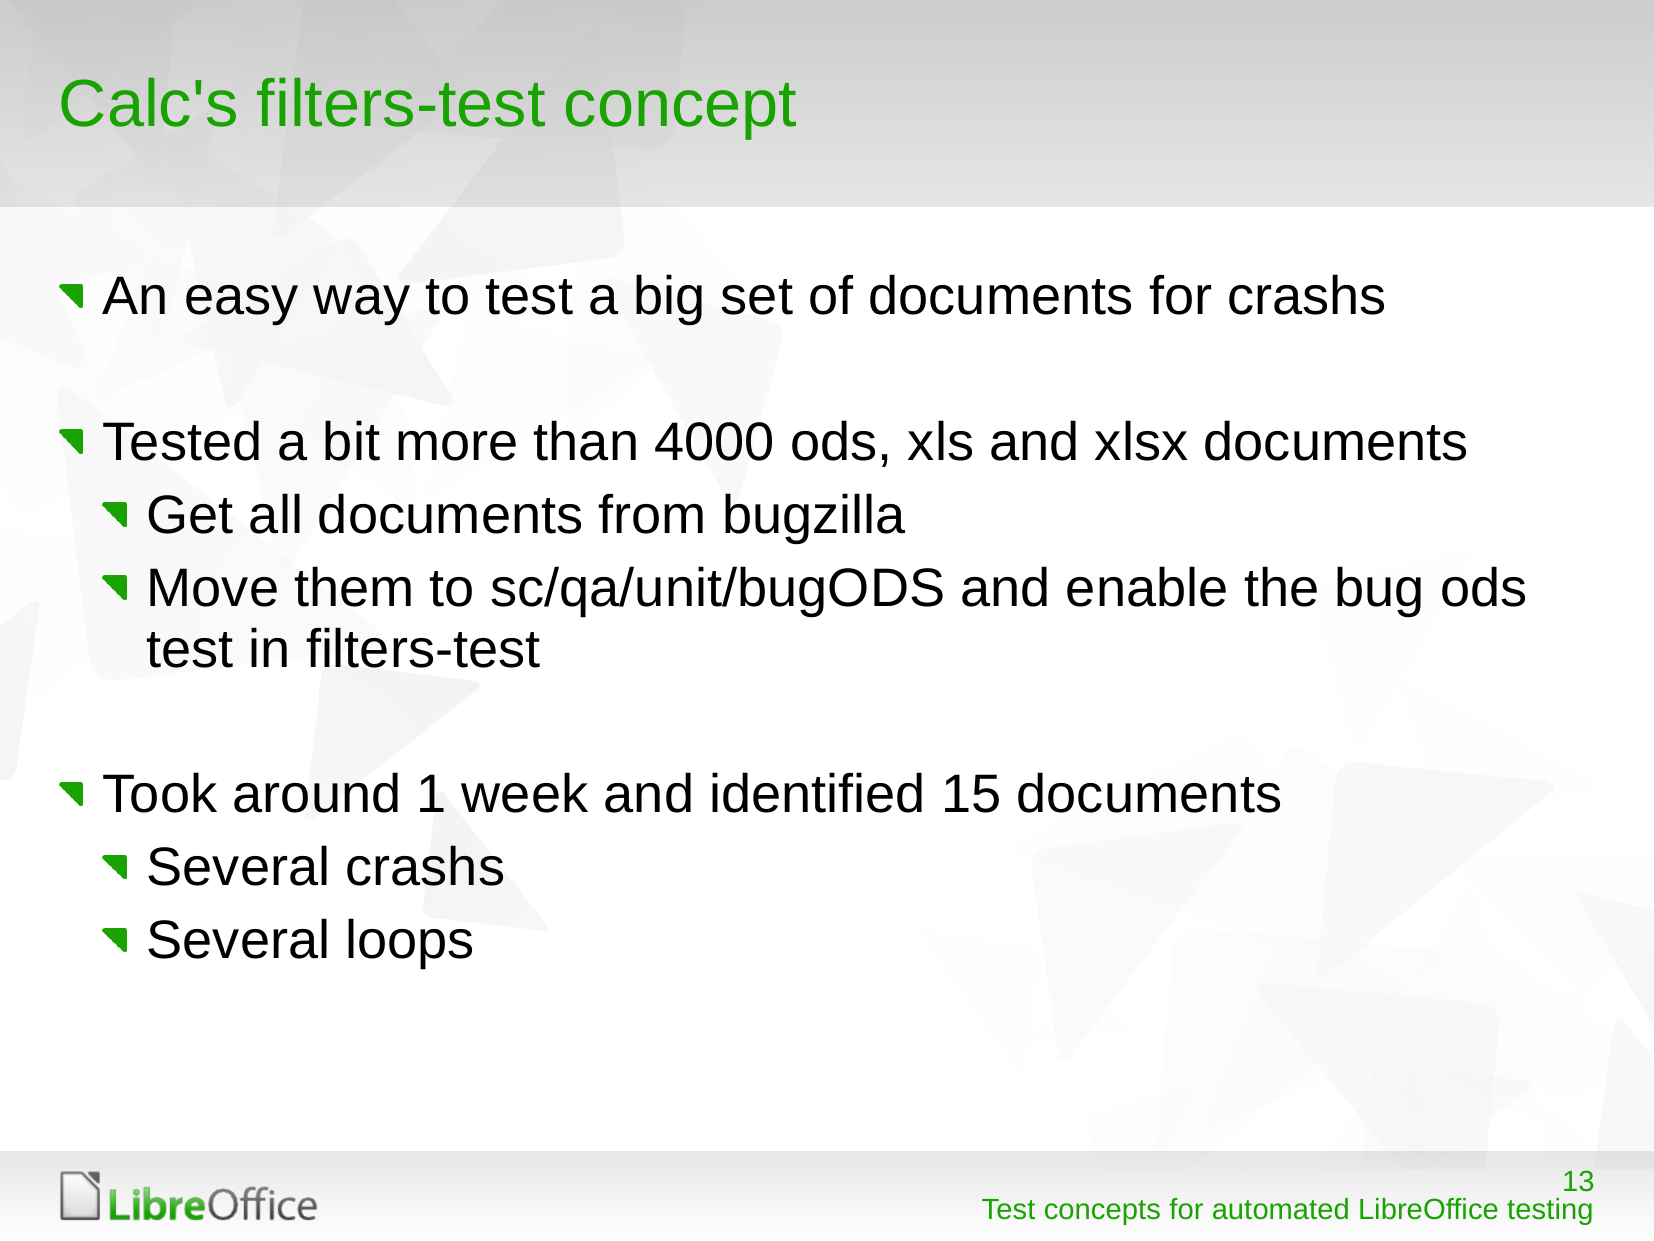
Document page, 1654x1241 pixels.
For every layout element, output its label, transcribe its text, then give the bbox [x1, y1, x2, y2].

title Calc's filters-test concept [59, 29, 1595, 178]
list An easy way to test a big set of documents for crashs Tested a bit more than 4000 ods, xls and xlsx documents Get all documents from bugzilla Move them to sc/qa/unit/bugODS and enable the bug ods test in filters-test Took around 1 week and identified 15 documents Several crashs Several loops [59, 265, 1595, 1085]
picture [0, 0, 783, 931]
picture [915, 548, 1654, 1169]
picture [41, 1152, 337, 1240]
